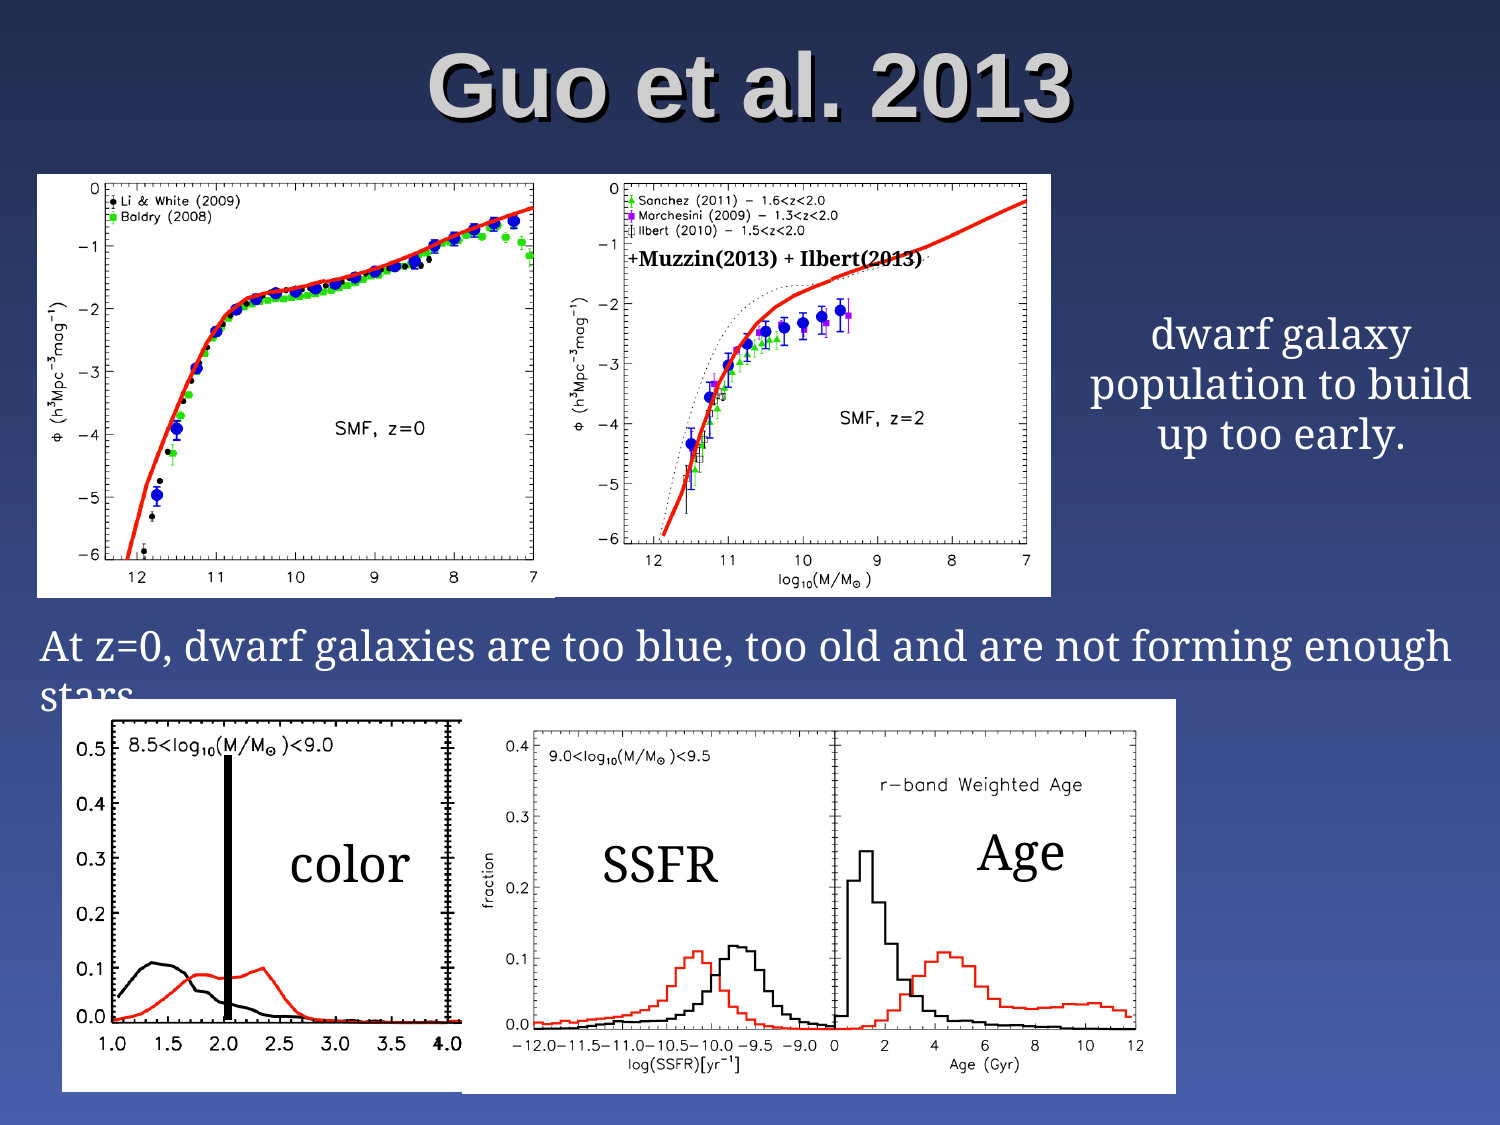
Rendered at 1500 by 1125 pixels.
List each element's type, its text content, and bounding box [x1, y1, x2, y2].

title Guo et al. 2013 [0, 0, 1500, 163]
picture [62, 728, 1176, 1094]
text_box dwarf galaxy population to build up too early. [1062, 299, 1500, 466]
text_box color [274, 824, 426, 901]
text_box SSFR [587, 824, 734, 901]
text_box Age [962, 812, 1082, 888]
picture [37, 174, 1051, 598]
text_box [225, 755, 232, 1019]
text_box +Muzzin(2013) + Ilbert(2013) [612, 237, 1063, 278]
text_box At z=0, dwarf galaxies are too blue, too old and are not forming enough stars [24, 612, 1500, 728]
